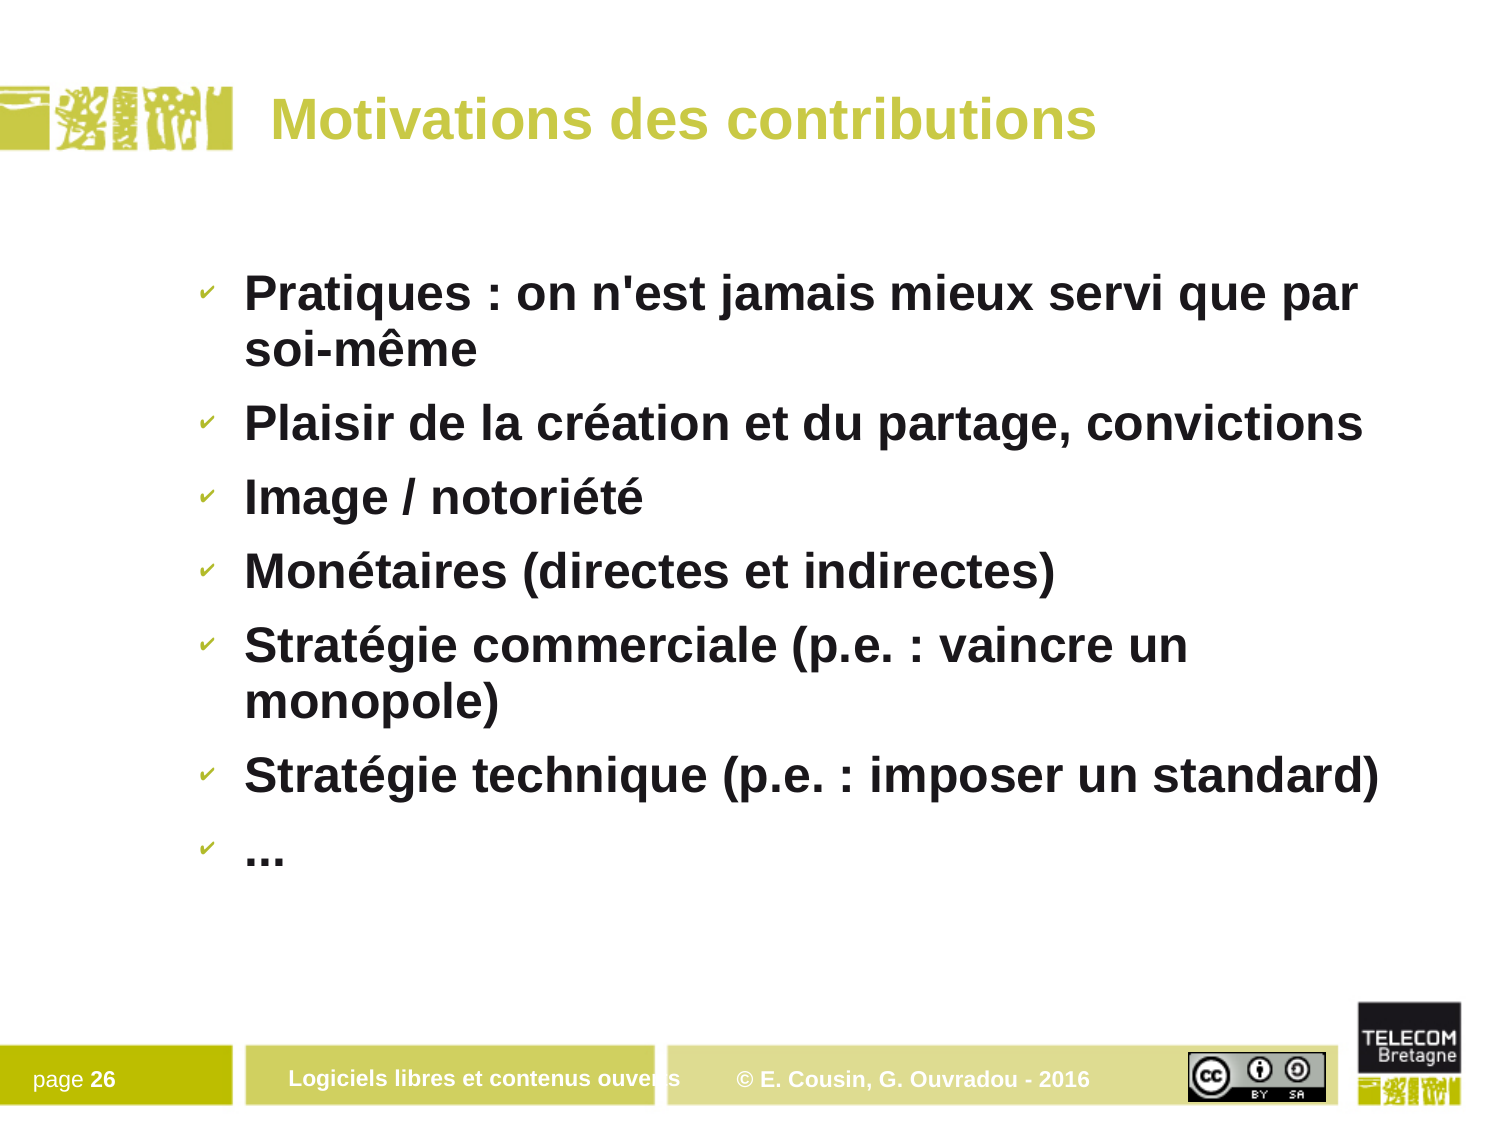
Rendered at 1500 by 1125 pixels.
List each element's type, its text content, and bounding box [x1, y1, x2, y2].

picture [0, 0, 1500, 1125]
list Pratiques : on n'est jamais mieux servi que par soi-même Plaisir de la création et du partage, convictions Image / notoriété Monétaires (directes et indirectes) Stratégie commerciale (p.e. : vaincre un monopole) Stratégie technique (p.e. : imposer un standard) ... [200, 265, 1459, 1002]
title Motivations des contributions [270, 48, 1459, 191]
